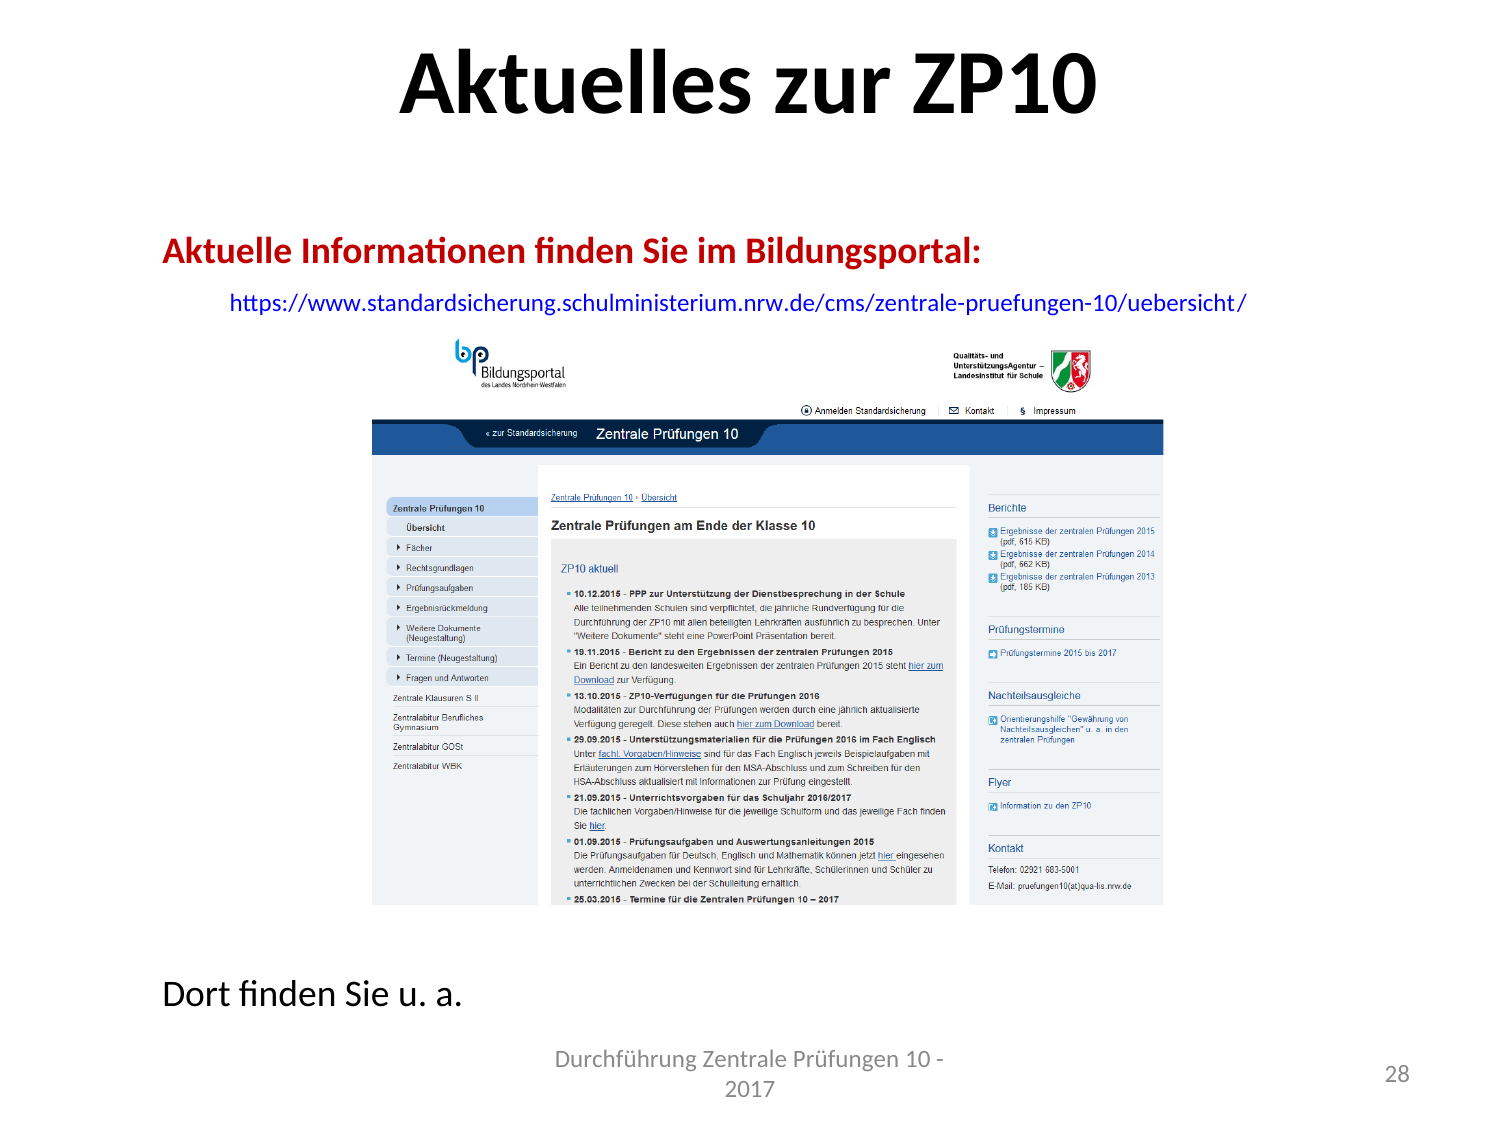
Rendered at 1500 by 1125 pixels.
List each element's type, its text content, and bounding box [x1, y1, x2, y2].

text_box Durchführung Zentrale Prüfungen 10 - 2017 [512, 1042, 988, 1103]
picture [372, 338, 1164, 905]
text_box Aktuelle Informationen finden Sie im Bildungsportal: https://www.standardsicherung.schulministerium.nrw.de/cms/zentrale-pruefungen-10/uebersicht/ Dort finden Sie u. a. [147, 196, 1329, 1022]
text_box <Foliennummer> [1074, 1042, 1426, 1103]
title Aktuelles zur ZP10 [74, 45, 1424, 209]
